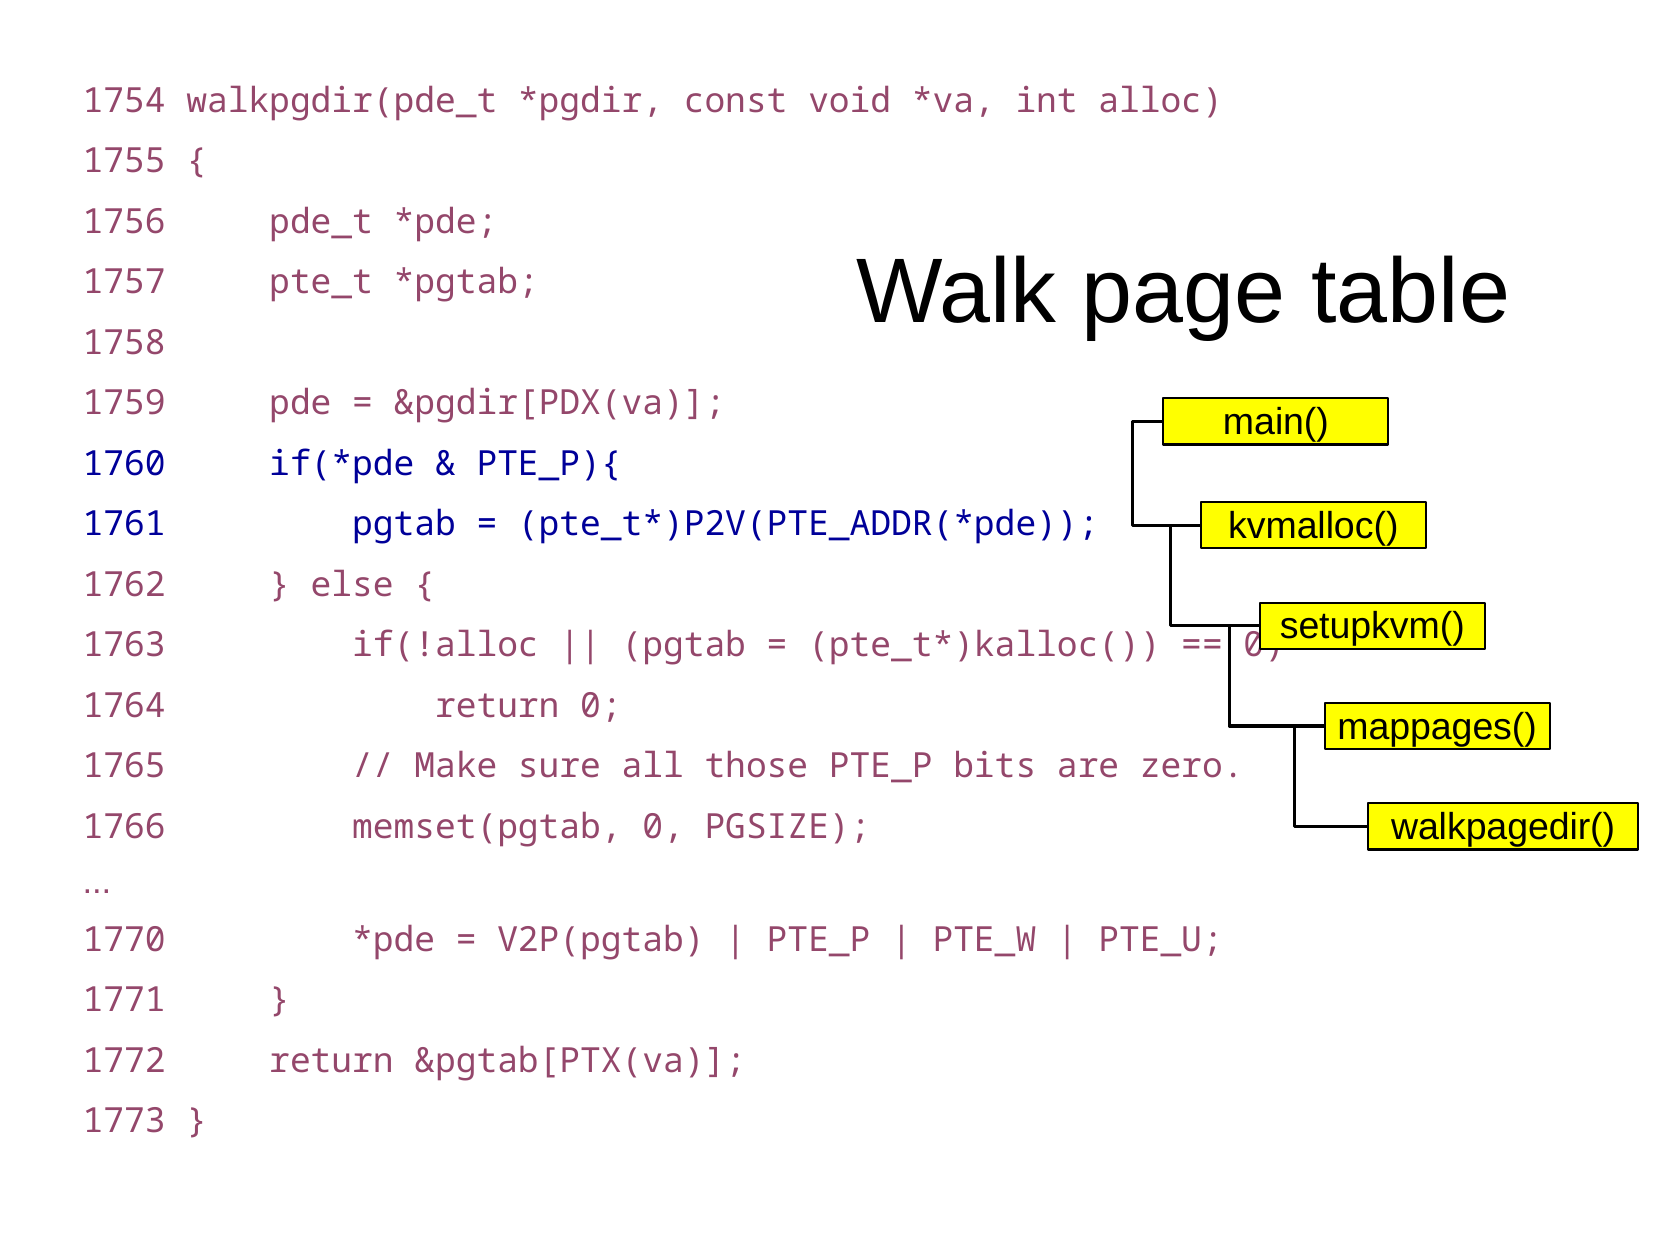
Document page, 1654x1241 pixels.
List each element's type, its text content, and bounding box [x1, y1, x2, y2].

title Walk page table [791, 187, 1576, 395]
text_box setupkvm() [1259, 602, 1485, 649]
text_box main() [1163, 398, 1389, 445]
text_box walkpagedir() [1367, 803, 1639, 850]
text_box kvmalloc() [1200, 502, 1426, 549]
text_box mappages() [1324, 702, 1550, 750]
list 1754 walkpgdir(pde_t *pgdir, const void *va, int alloc) 1755 { 1756 pde_t *pde; 1757 pte_t *pgtab; 1758 1759 pde = &pgdir[PDX(va)]; 1760 if(*pde & PTE_P){ 1761 pgtab = (pte_t*)P2V(PTE_ADDR(*pde)); 1762 } else { 1763 if(!alloc || (pgtab = (pte_t*)kalloc()) == 0) 1764 return 0; 1765 // Make sure all those PTE_P bits are zero. 1766 memset(pgtab, 0, PGSIZE); ... 1770 *pde = V2P(pgtab) | PTE_P | PTE_W | PTE_U; 1771 } 1772 return &pgtab[PTX(va)]; 1773 } [82, 75, 1571, 1163]
